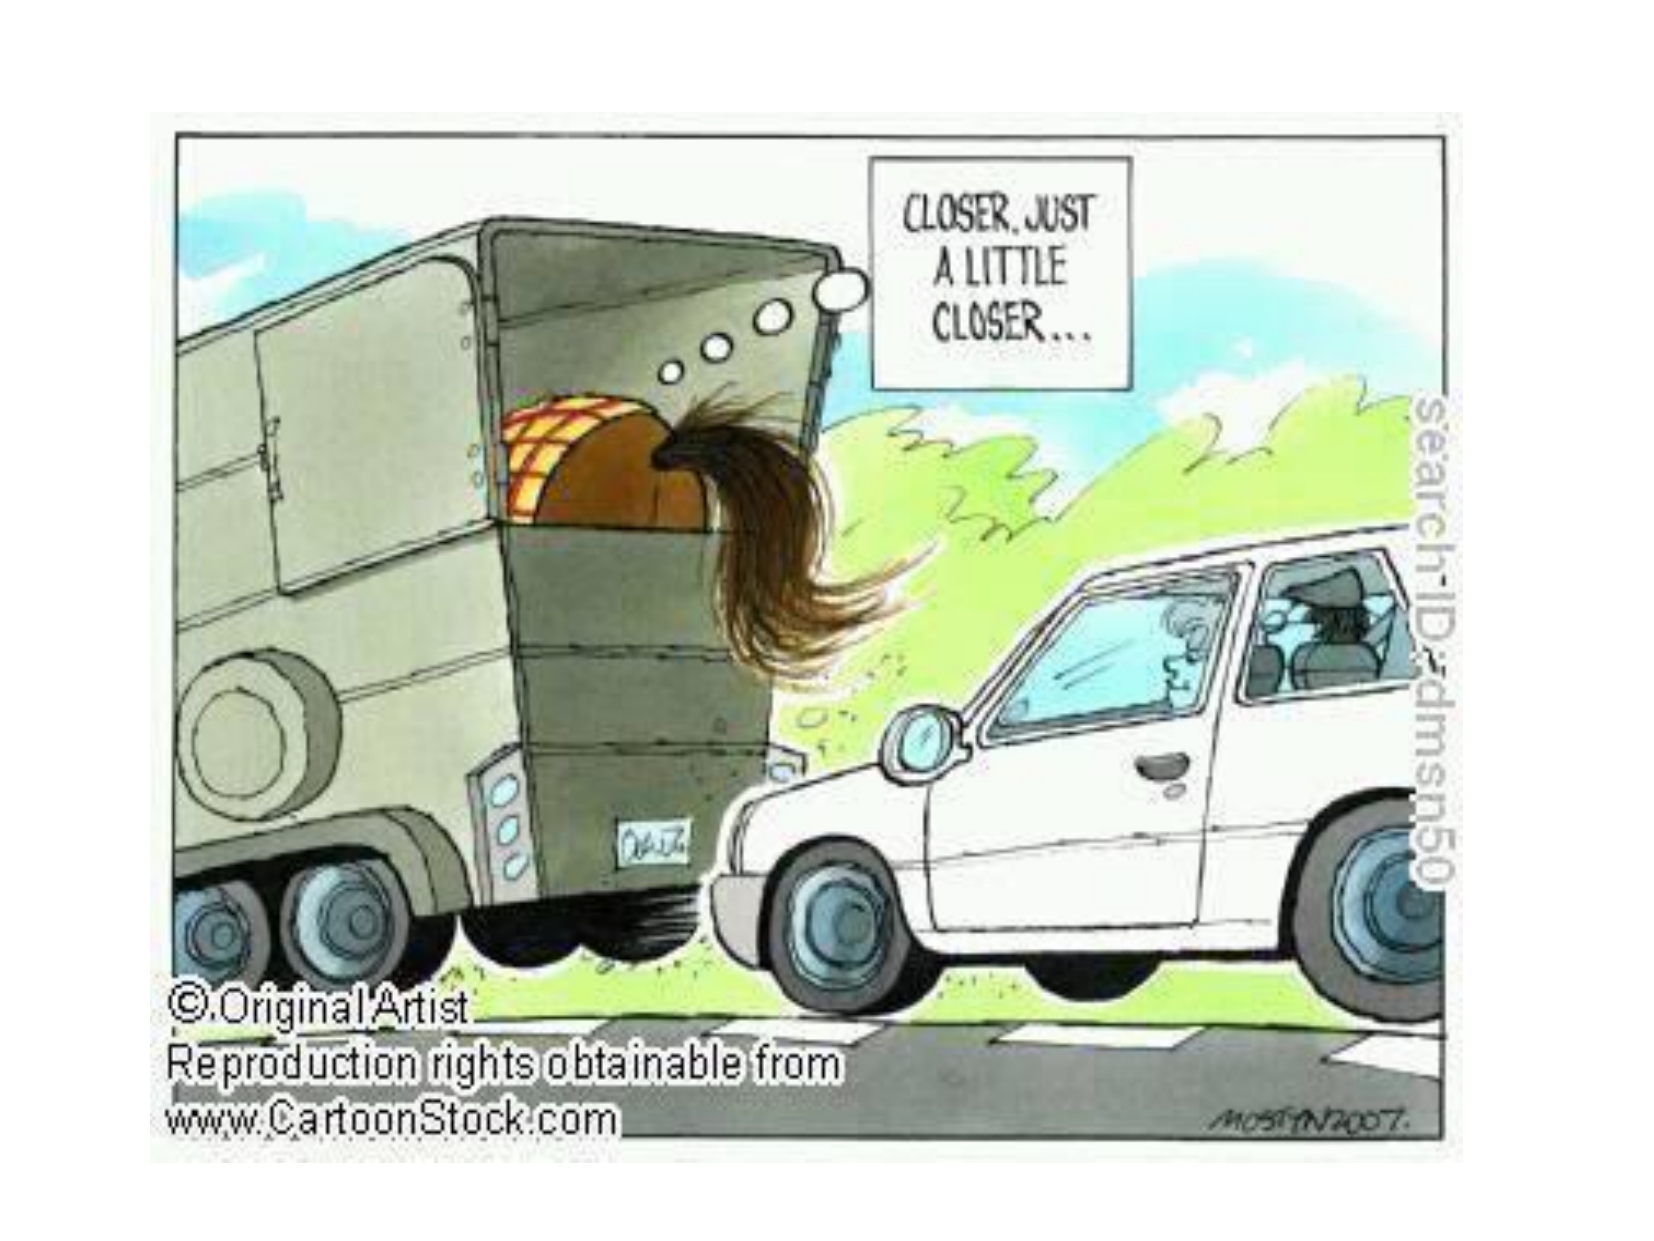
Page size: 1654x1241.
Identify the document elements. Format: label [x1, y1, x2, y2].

picture [150, 112, 1463, 1163]
